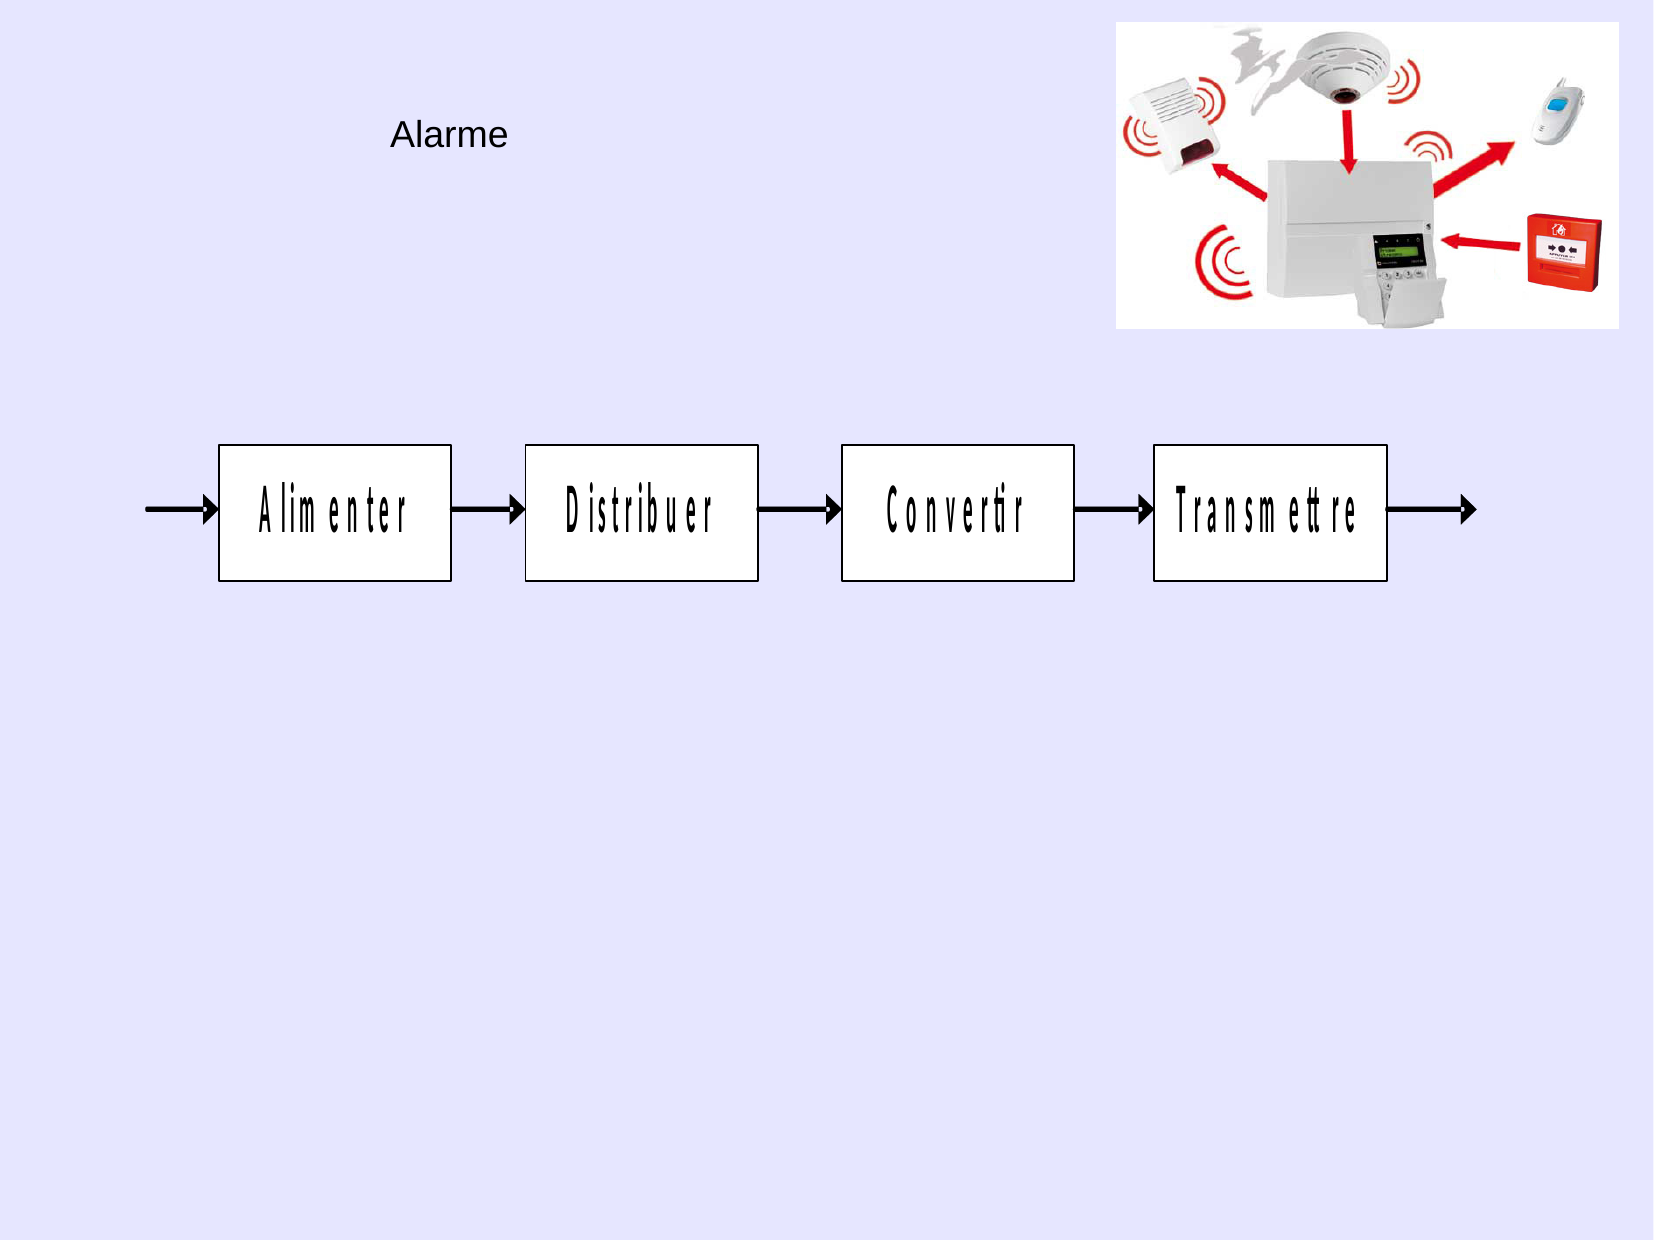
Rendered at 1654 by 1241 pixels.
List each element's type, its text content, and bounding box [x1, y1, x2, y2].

picture [145, 442, 1478, 584]
picture [1116, 22, 1619, 329]
text_box Alarme [375, 106, 1116, 164]
